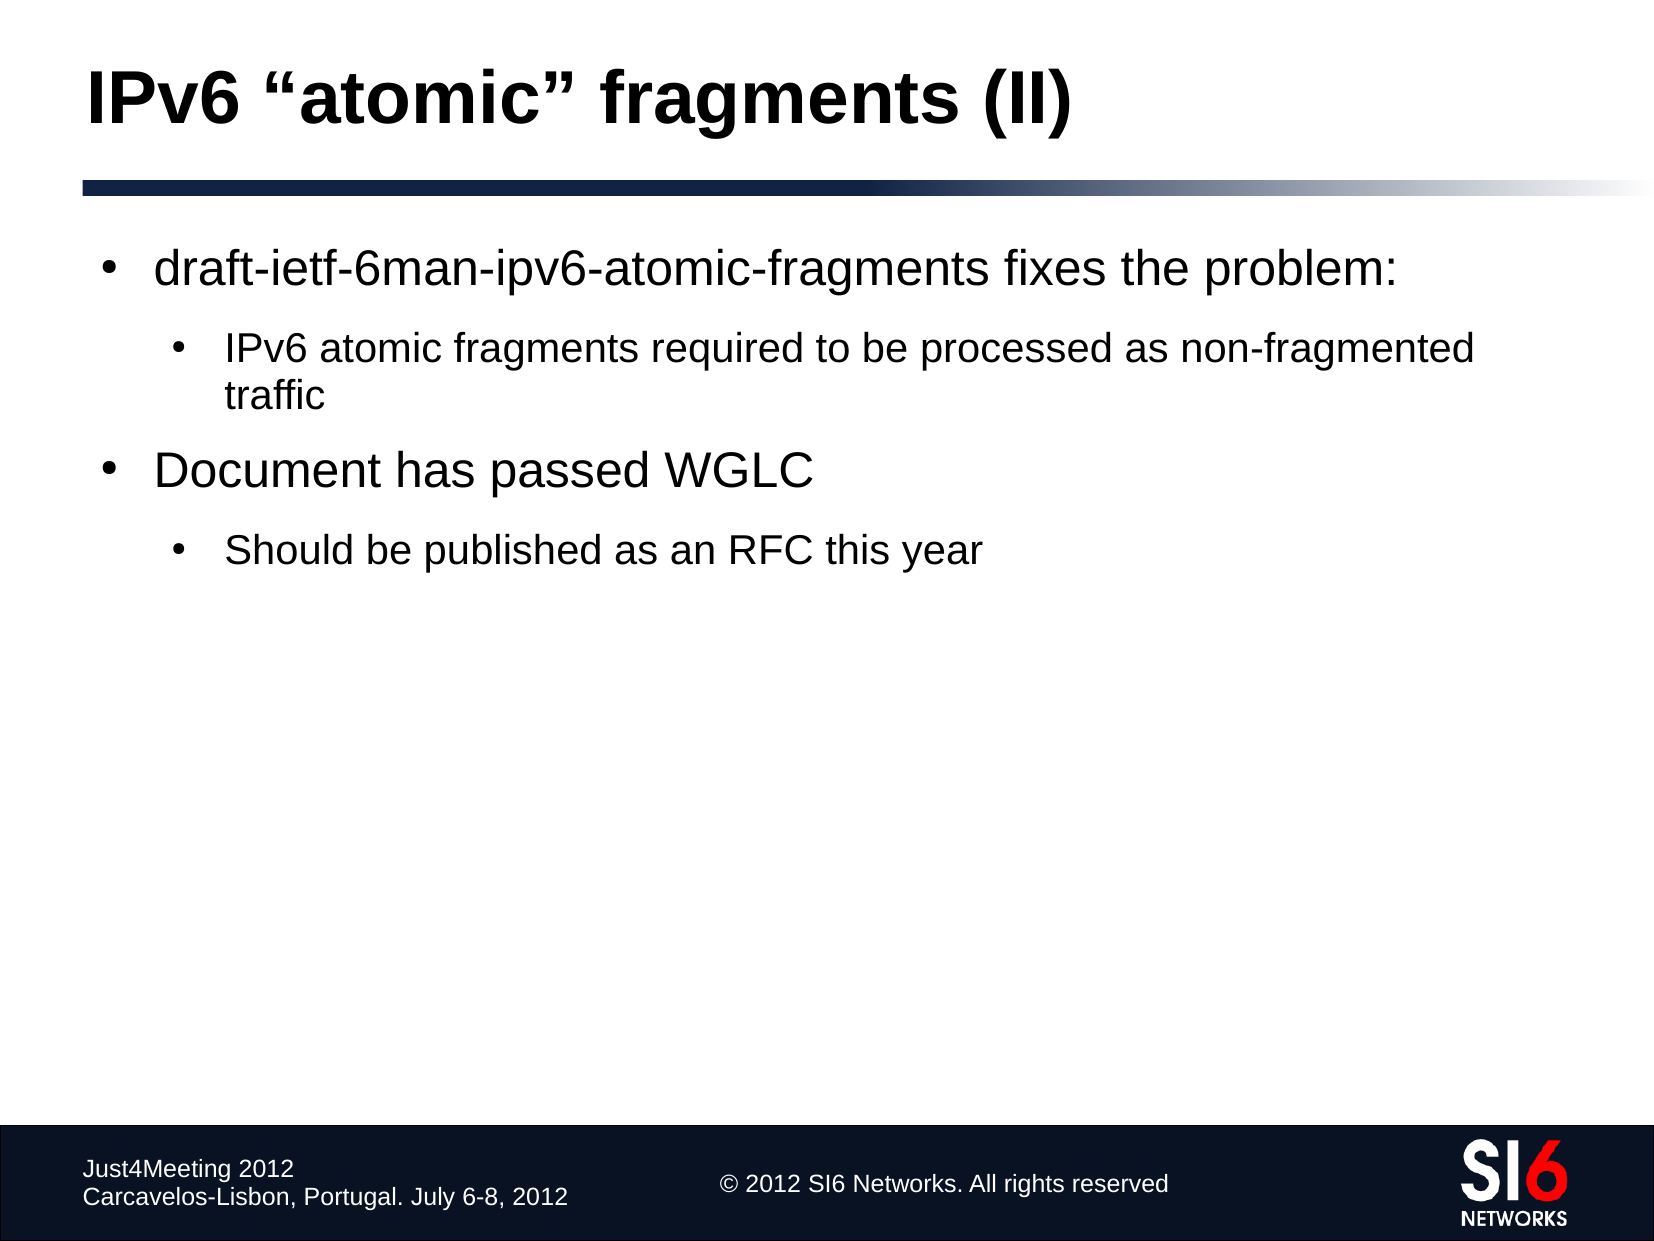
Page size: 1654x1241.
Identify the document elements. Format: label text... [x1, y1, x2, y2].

picture [1461, 1139, 1567, 1226]
title IPv6 “atomic” fragments (II) [86, 30, 1576, 166]
list draft-ietf-6man-ipv6-atomic-fragments fixes the problem: IPv6 atomic fragments required to be processed as non-fragmented traffic Document has passed WGLC Should be published as an RFC this year [82, 240, 1571, 1059]
